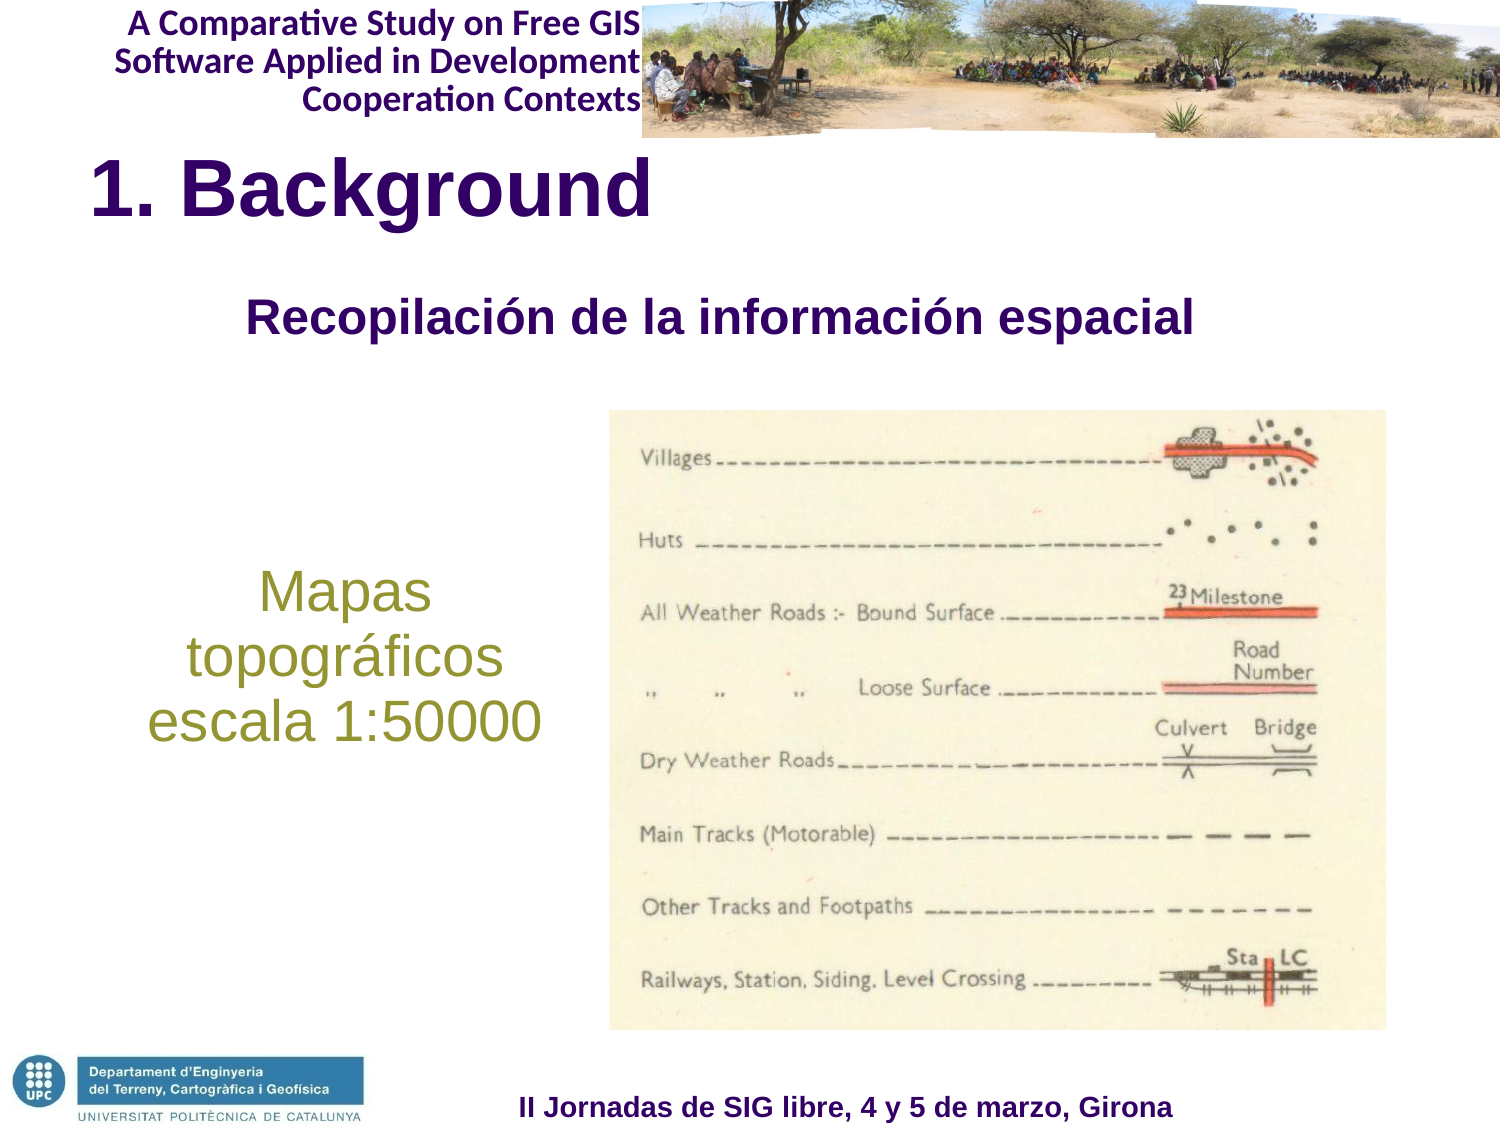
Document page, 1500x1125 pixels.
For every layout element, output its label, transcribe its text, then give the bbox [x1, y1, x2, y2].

picture [0, 1054, 376, 1125]
text_box Mapas topográficos escala 1:50000 [105, 550, 587, 766]
text_box II Jornadas de SIG libre, 4 y 5 de marzo, Girona [360, 1083, 1341, 1125]
picture [609, 410, 1387, 1030]
text_box Recopilación de la información espacial [46, 281, 1395, 353]
title 1. Background [75, 105, 1199, 272]
picture [642, 0, 1500, 138]
